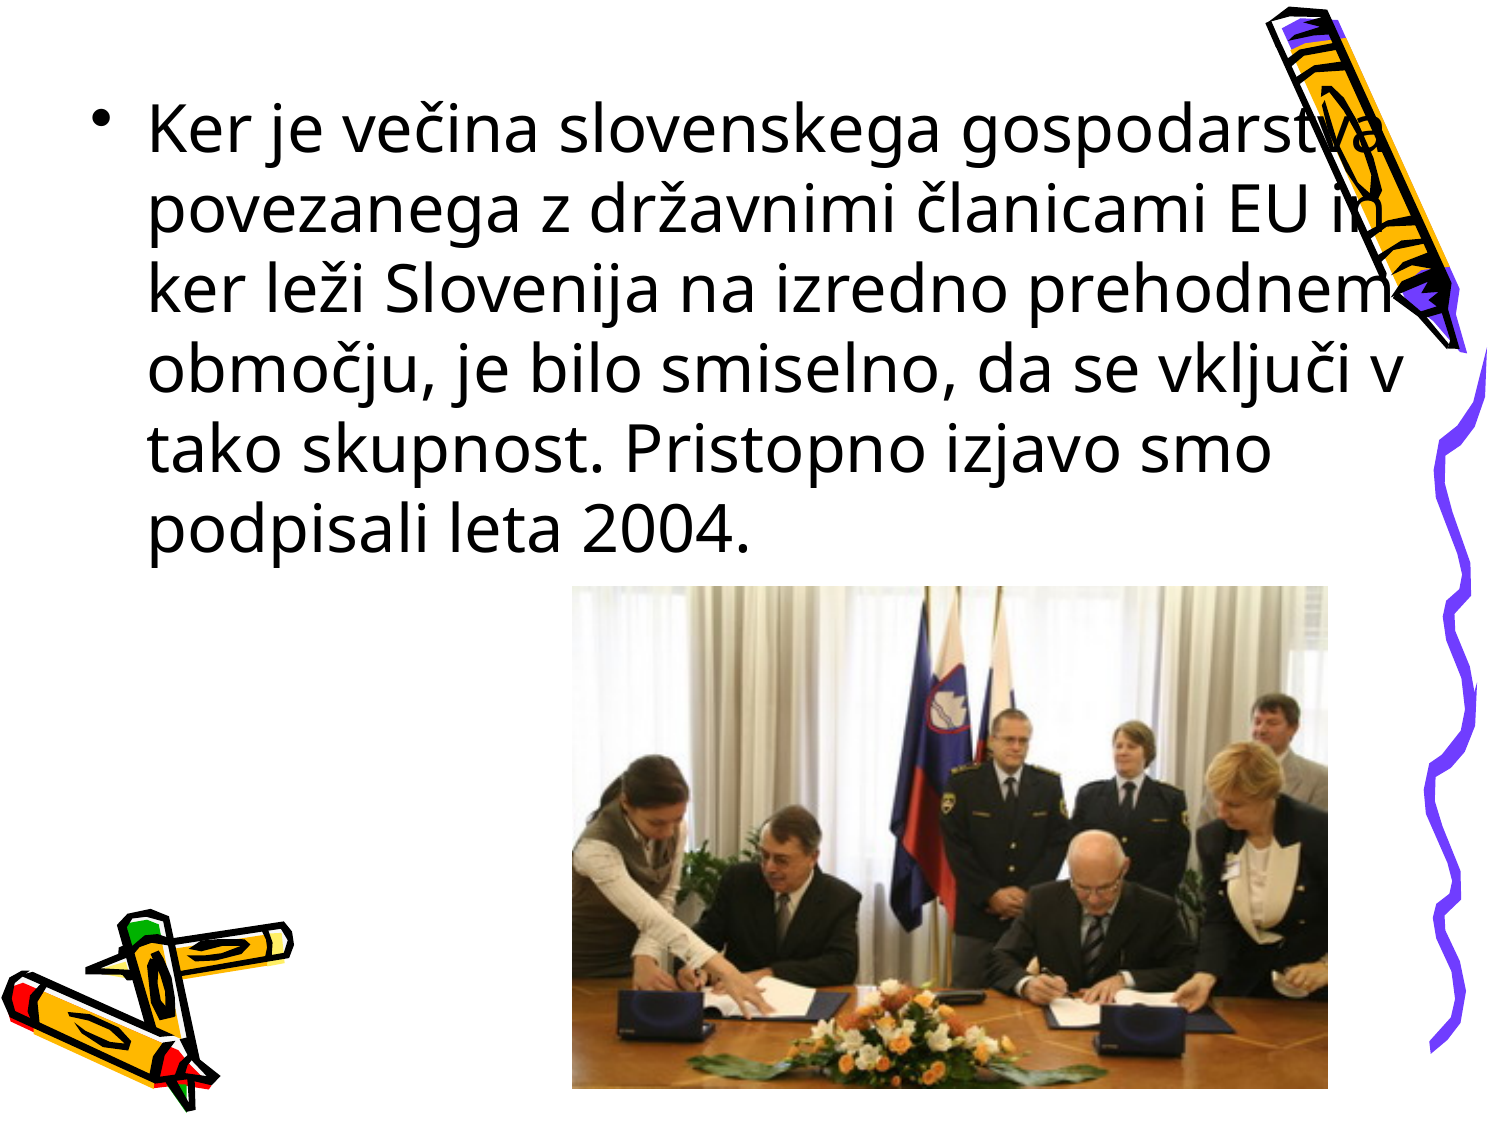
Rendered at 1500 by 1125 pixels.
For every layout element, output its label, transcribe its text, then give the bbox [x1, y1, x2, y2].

list Ker je večina slovenskega gospodarstva povezanega z državnimi članicami EU in ker leži Slovenija na izredno prehodnem območju, je bilo smiselno, da se vključi v tako skupnost. Pristopno izjavo smo podpisali leta 2004. [75, 78, 1425, 1005]
picture [572, 1005, 1328, 1089]
